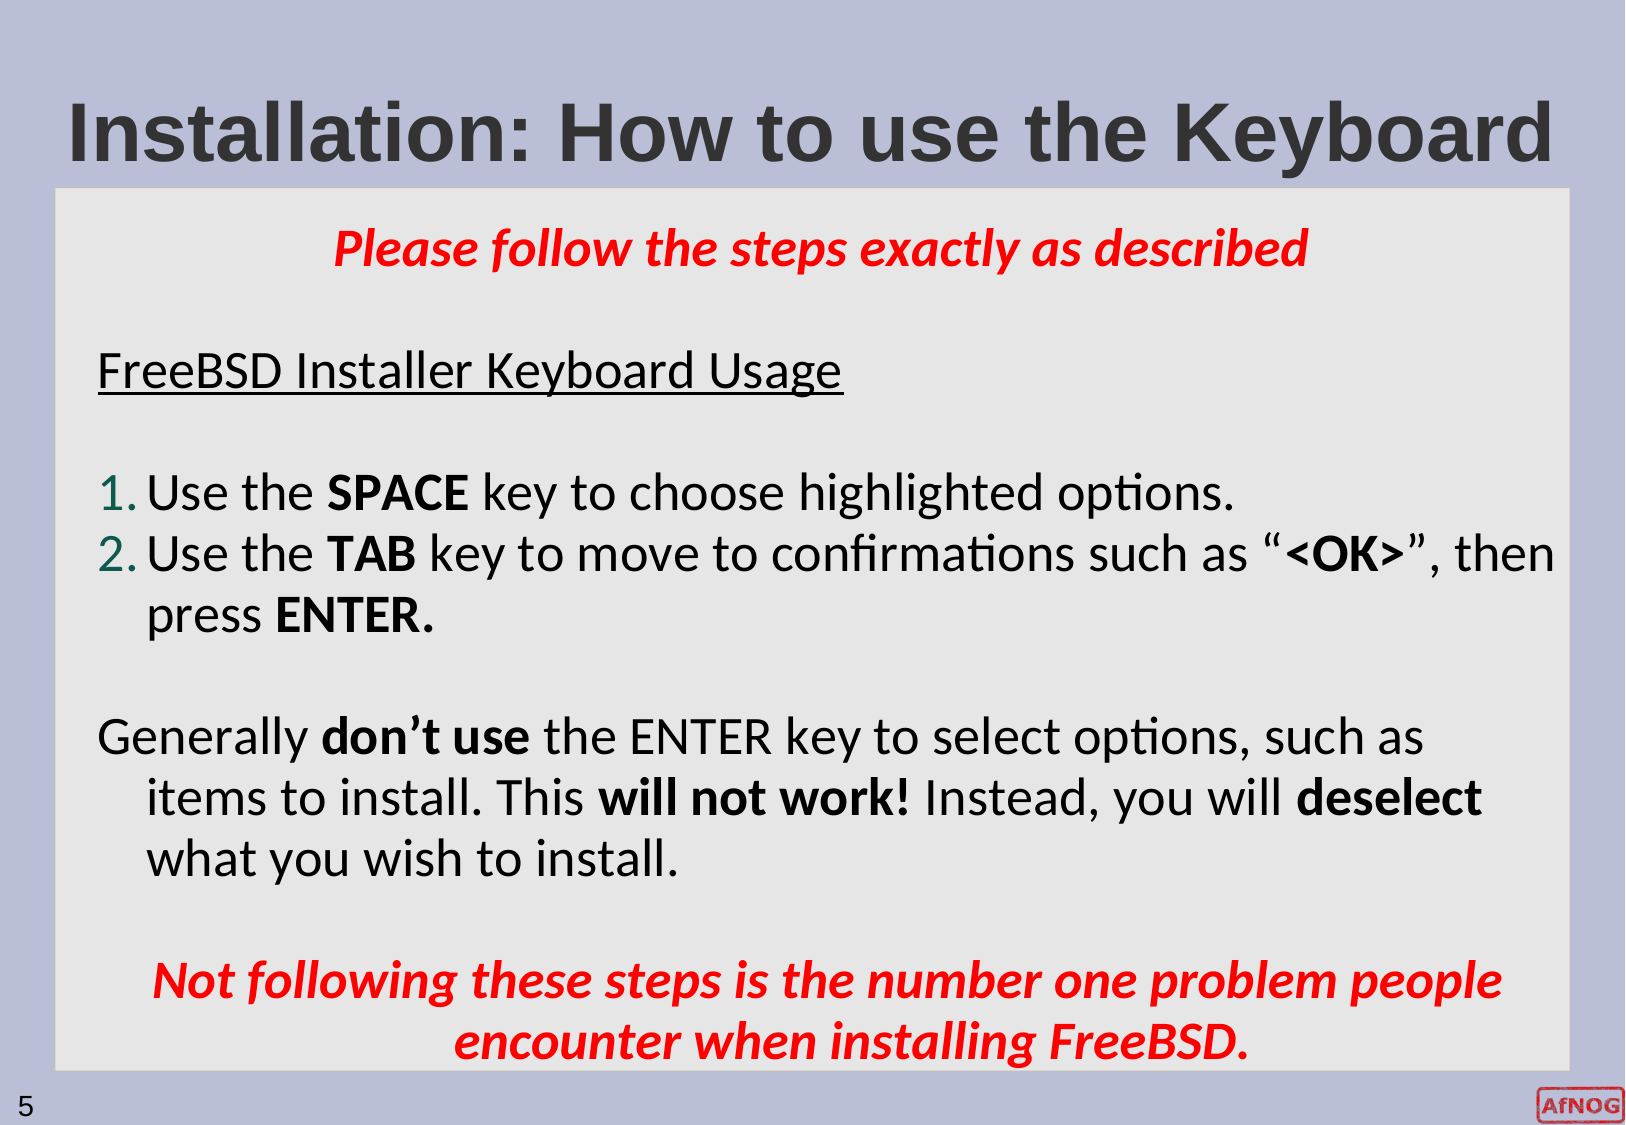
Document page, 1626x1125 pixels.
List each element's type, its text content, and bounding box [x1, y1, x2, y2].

text_box Please follow the steps exactly as described FreeBSD Installer Keyboard Usage Use the SPACE key to choose highlighted options. Use the TAB key to move to confirmations such as “<OK>”, then press ENTER. Generally don’t use the ENTER key to select options, such as items to install. This will not work! Instead, you will deselect what you wish to install. Not following these steps is the number one problem people encounter when installing FreeBSD. [82, 214, 1560, 1051]
picture [1535, 1085, 1626, 1125]
text_box Installation: How to use the Keyboard [54, 44, 1571, 215]
